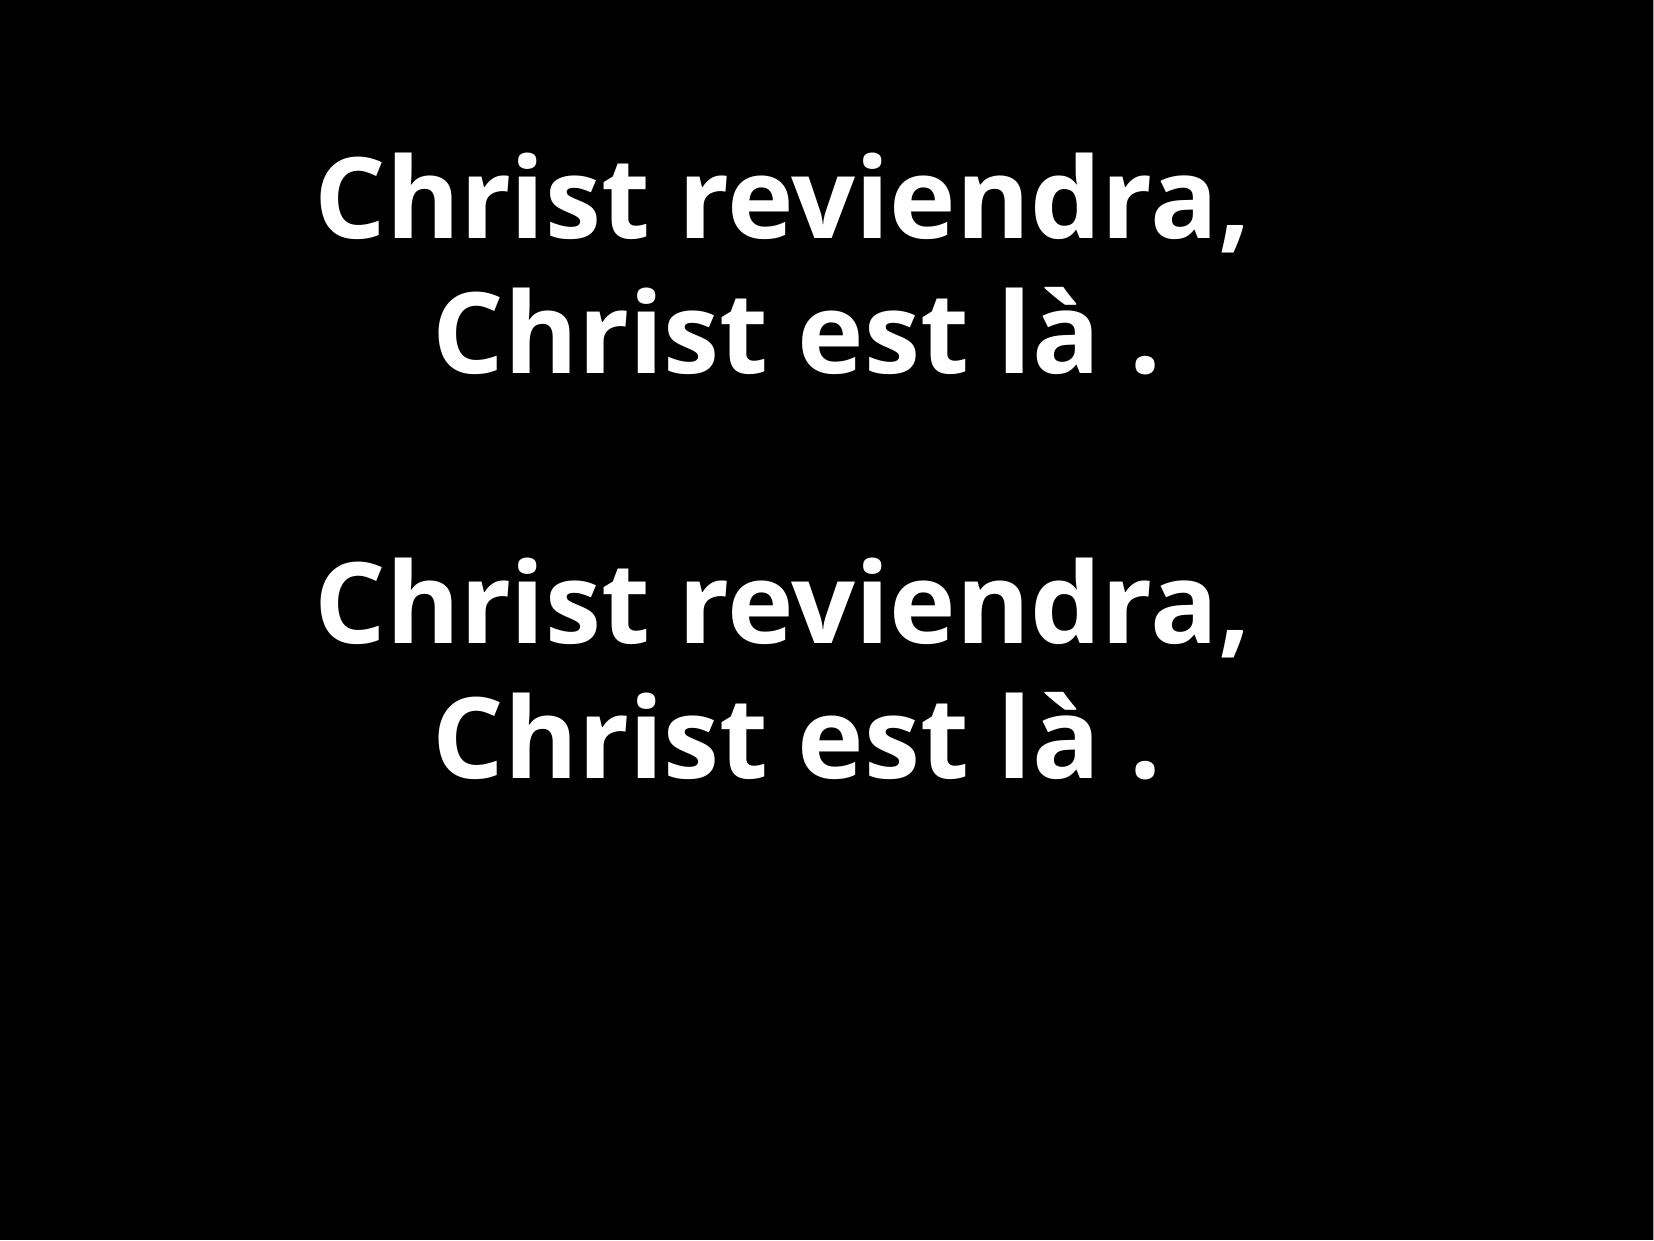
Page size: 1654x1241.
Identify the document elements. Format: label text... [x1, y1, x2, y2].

text_box Christ reviendra, Christ est là . Christ reviendra, Christ est là . [88, 88, 1507, 975]
